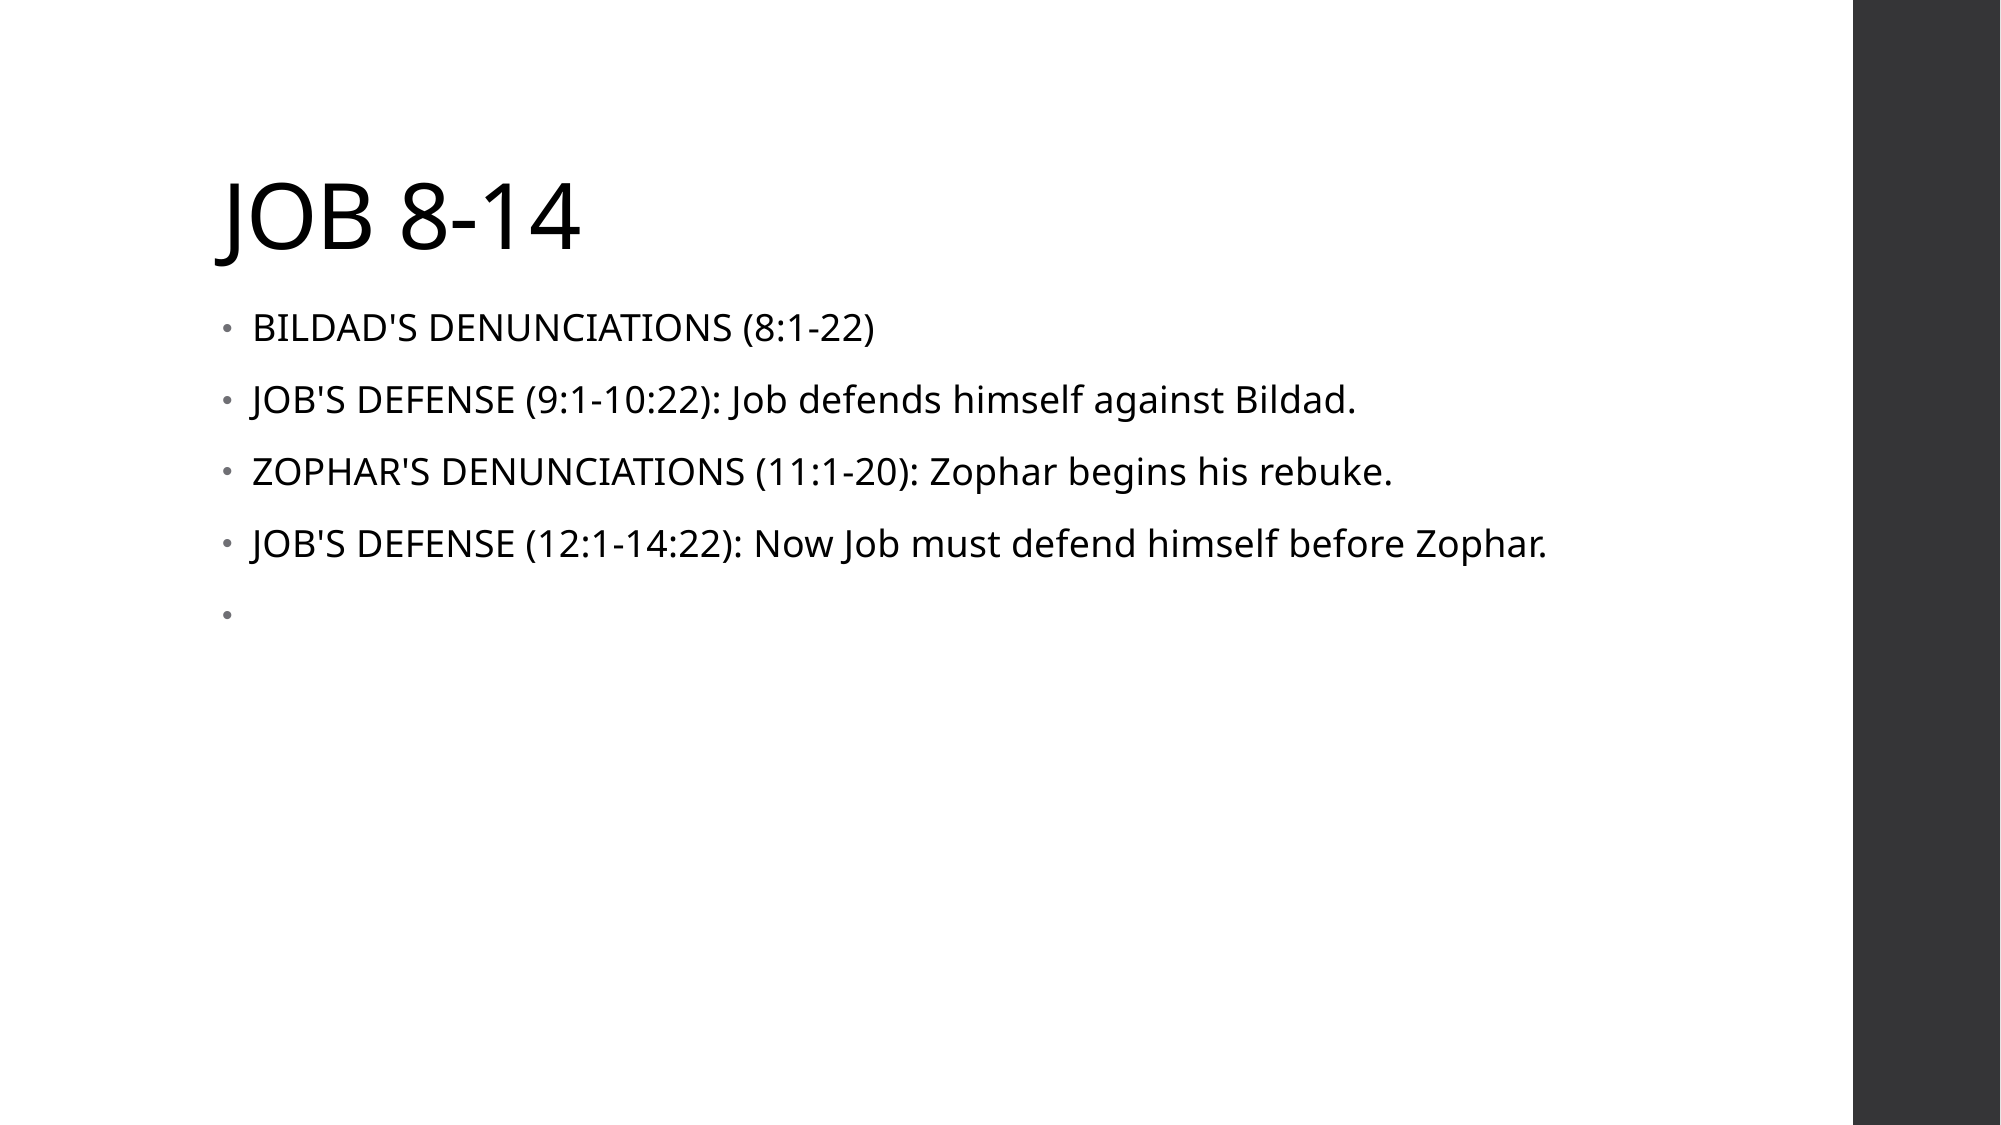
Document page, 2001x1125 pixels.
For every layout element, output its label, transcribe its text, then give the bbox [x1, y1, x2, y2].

list BILDAD'S DENUNCIATIONS (8:1-22) JOB'S DEFENSE (9:1-10:22): Job defends himself against Bildad. ZOPHAR'S DENUNCIATIONS (11:1-20): Zophar begins his rebuke. JOB'S DEFENSE (12:1-14:22): Now Job must defend himself before Zophar. [206, 299, 1617, 1014]
title JOB 8-14 [206, 60, 1797, 278]
